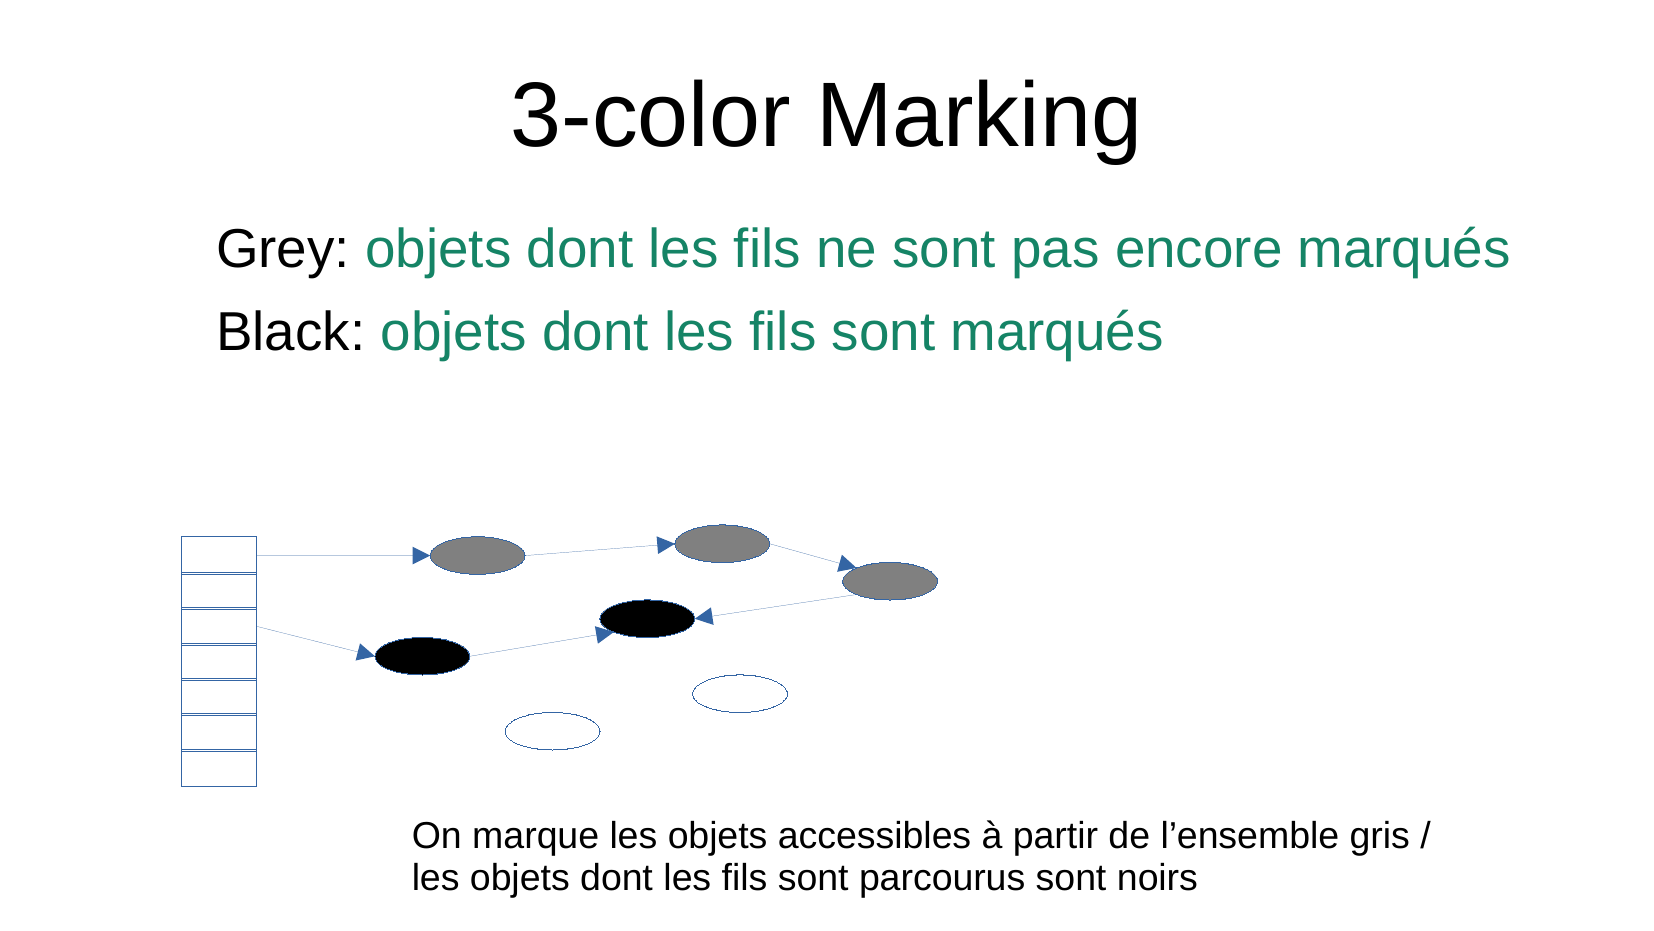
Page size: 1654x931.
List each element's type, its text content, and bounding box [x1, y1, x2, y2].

text_box [599, 599, 695, 638]
text_box On marque les objets accessibles à partir de l’ensemble gris / les objets dont les fils sont parcourus sont noirs [397, 807, 1447, 907]
text_box [430, 536, 525, 575]
text_box [375, 637, 470, 676]
text_box [842, 562, 938, 601]
list Grey: objets dont les fils ne sont pas encore marqués Black: objets dont les fils sont marqués [82, 217, 1571, 488]
title 3-color Marking [82, 37, 1571, 193]
text_box [675, 524, 770, 563]
